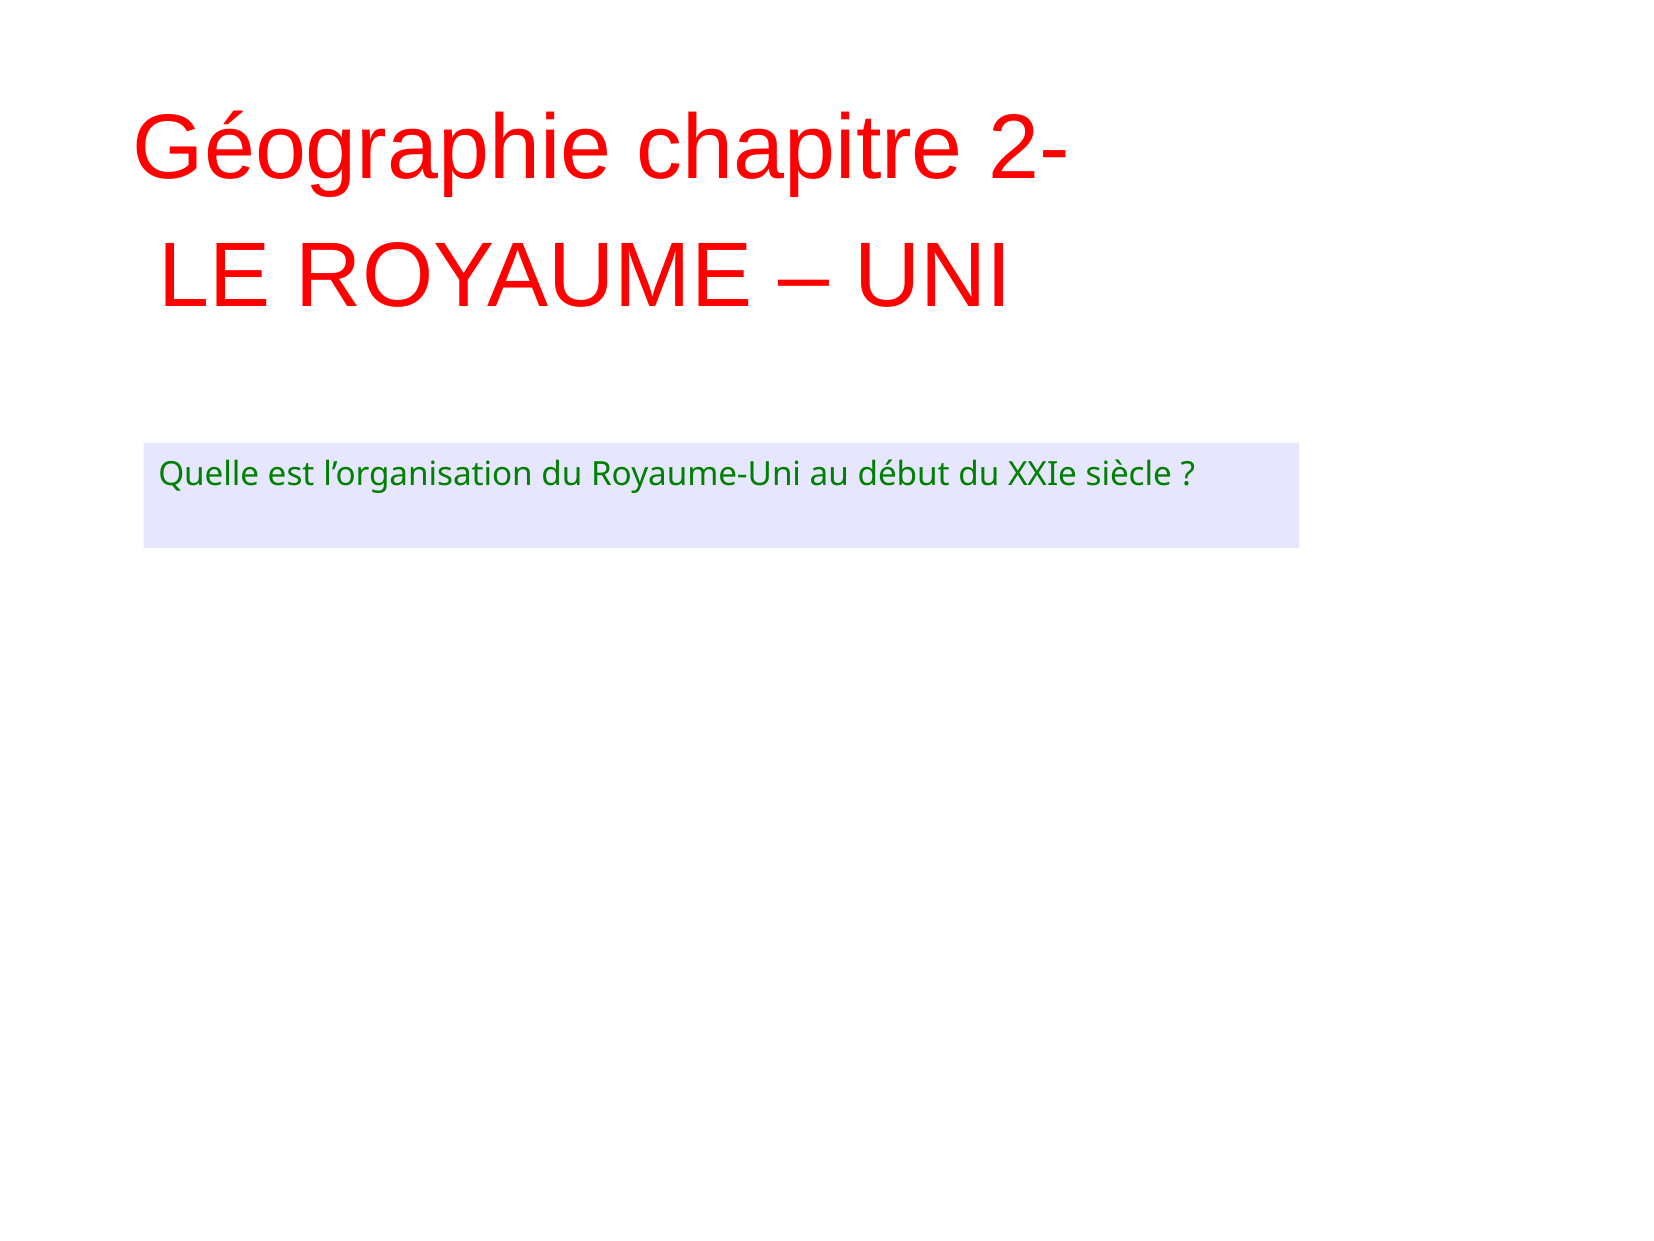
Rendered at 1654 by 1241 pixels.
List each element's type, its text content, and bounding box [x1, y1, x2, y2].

text_box Géographie chapitre 2- LE ROYAUME – UNI [118, 88, 1565, 334]
text_box Quelle est l’organisation du Royaume-Uni au début du XXIe siècle ? [143, 442, 1300, 548]
